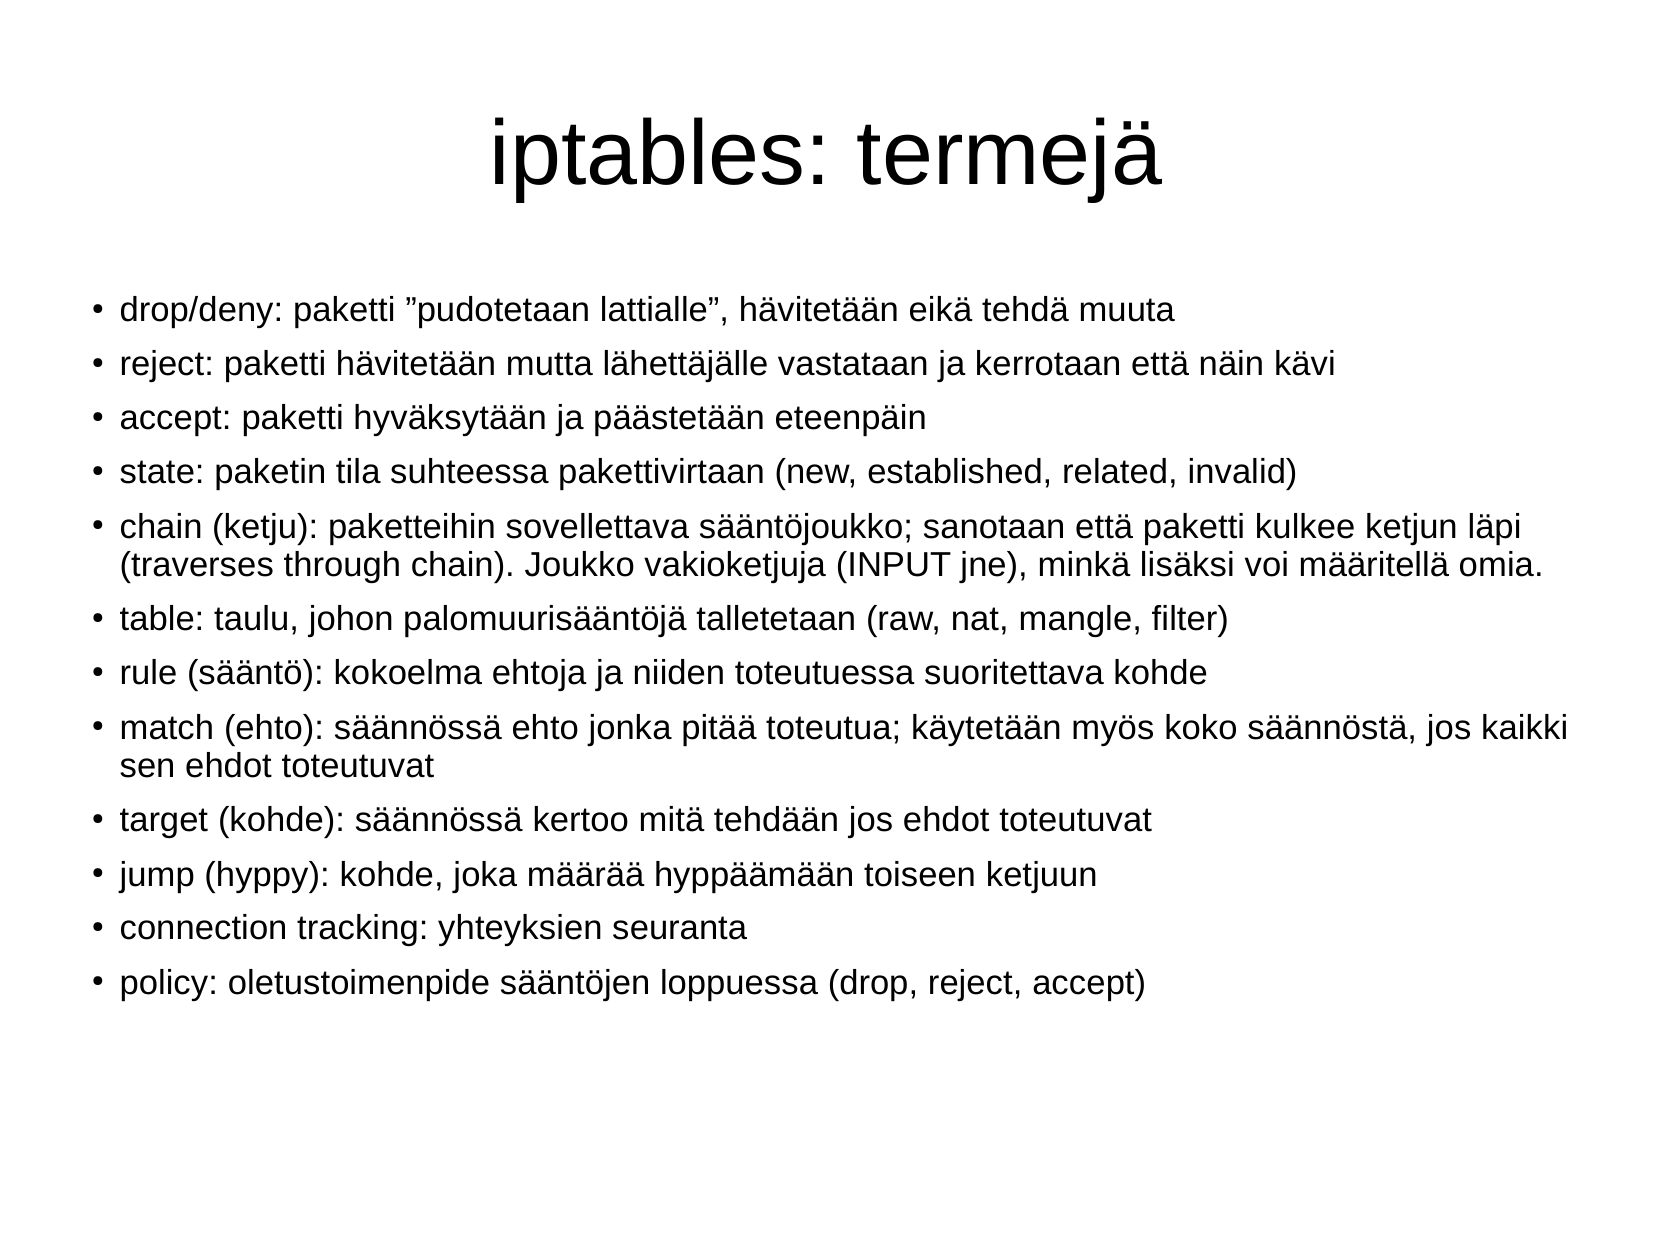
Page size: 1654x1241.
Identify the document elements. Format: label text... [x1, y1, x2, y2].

list drop/deny: paketti ”pudotetaan lattialle”, hävitetään eikä tehdä muuta reject: paketti hävitetään mutta lähettäjälle vastataan ja kerrotaan että näin kävi accept: paketti hyväksytään ja päästetään eteenpäin state: paketin tila suhteessa pakettivirtaan (new, established, related, invalid) chain (ketju): paketteihin sovellettava sääntöjoukko; sanotaan että paketti kulkee ketjun läpi (traverses through chain). Joukko vakioketjuja (INPUT jne), minkä lisäksi voi määritellä omia. table: taulu, johon palomuurisääntöjä talletetaan (raw, nat, mangle, filter) rule (sääntö): kokoelma ehtoja ja niiden toteutuessa suoritettava kohde match (ehto): säännössä ehto jonka pitää toteutua; käytetään myös koko säännöstä, jos kaikki sen ehdot toteutuvat target (kohde): säännössä kertoo mitä tehdään jos ehdot toteutuvat jump (hyppy): kohde, joka määrää hyppäämään toiseen ketjuun connection tracking: yhteyksien seuranta policy: oletustoimenpide sääntöjen loppuessa (drop, reject, accept) [82, 290, 1571, 1010]
title iptables: termejä [82, 49, 1571, 257]
